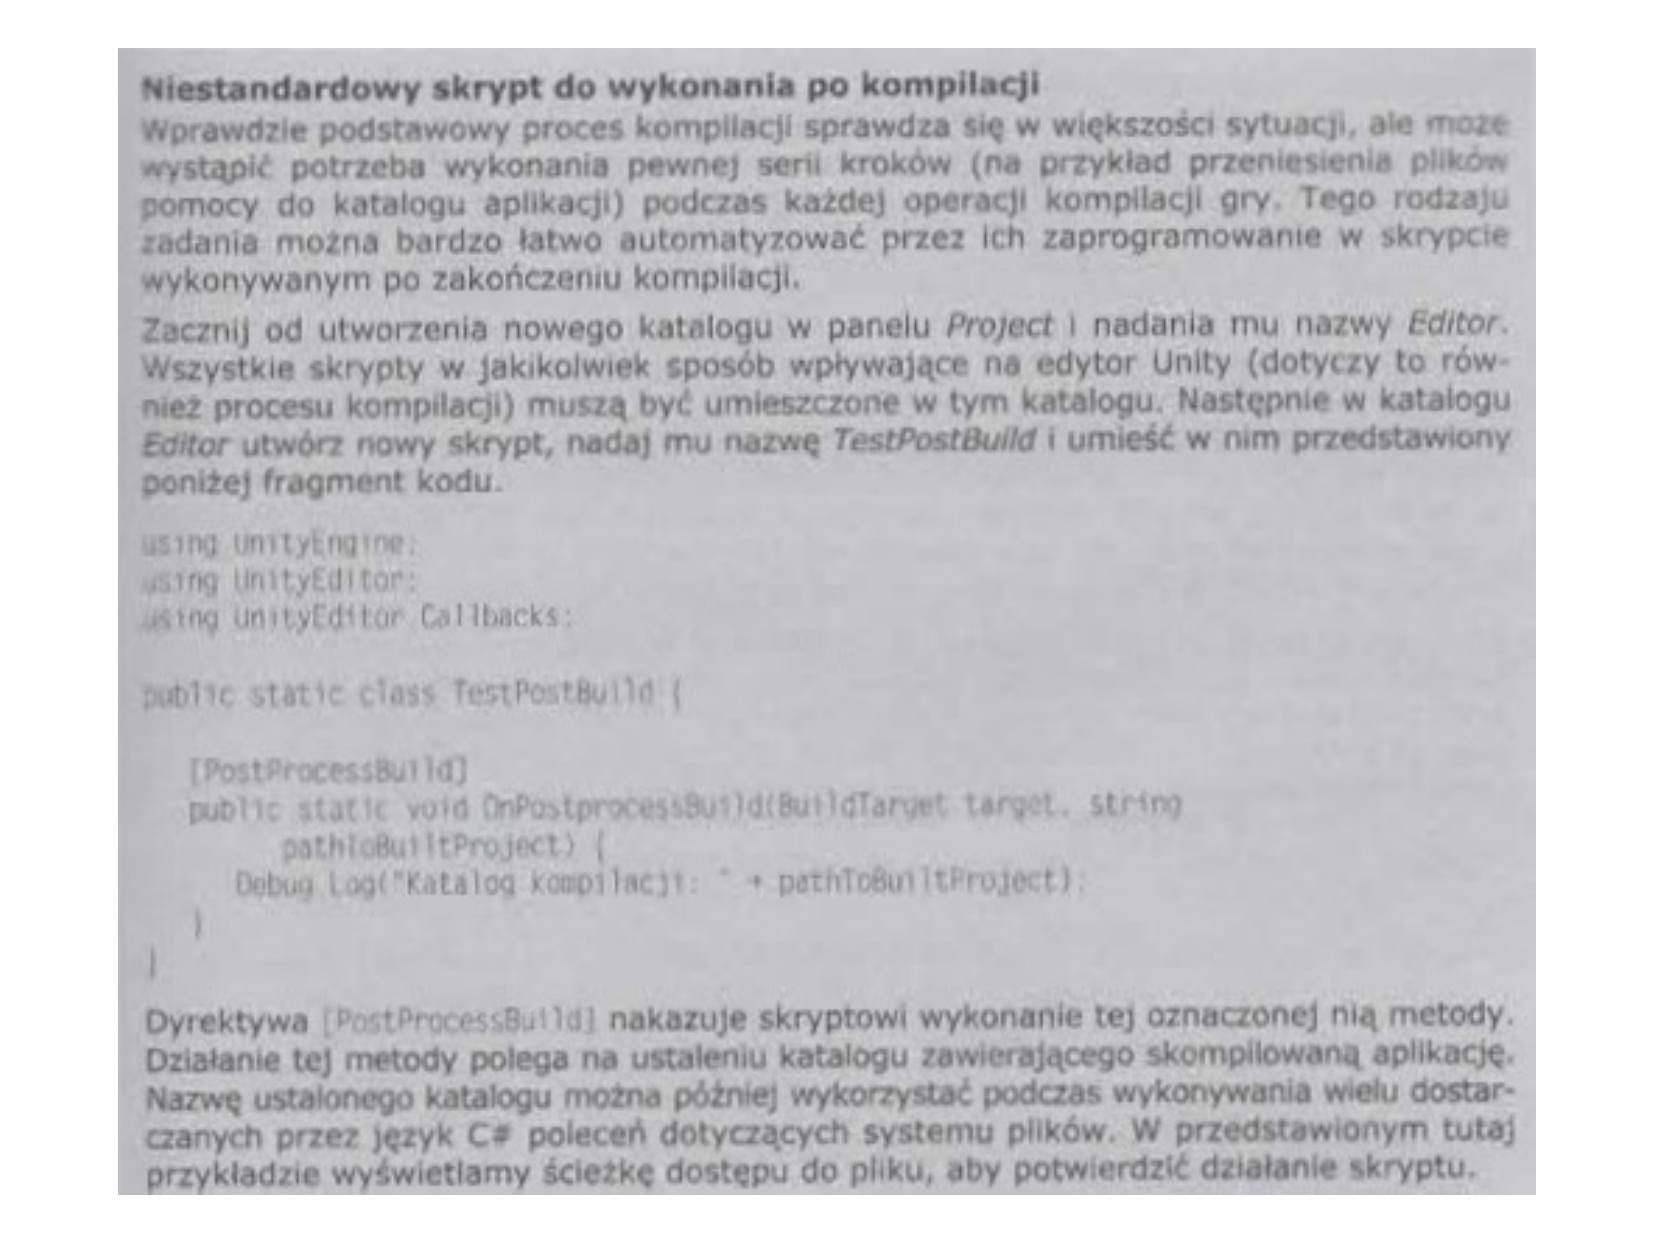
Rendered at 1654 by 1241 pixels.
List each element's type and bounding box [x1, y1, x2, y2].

picture [118, 48, 1536, 1195]
